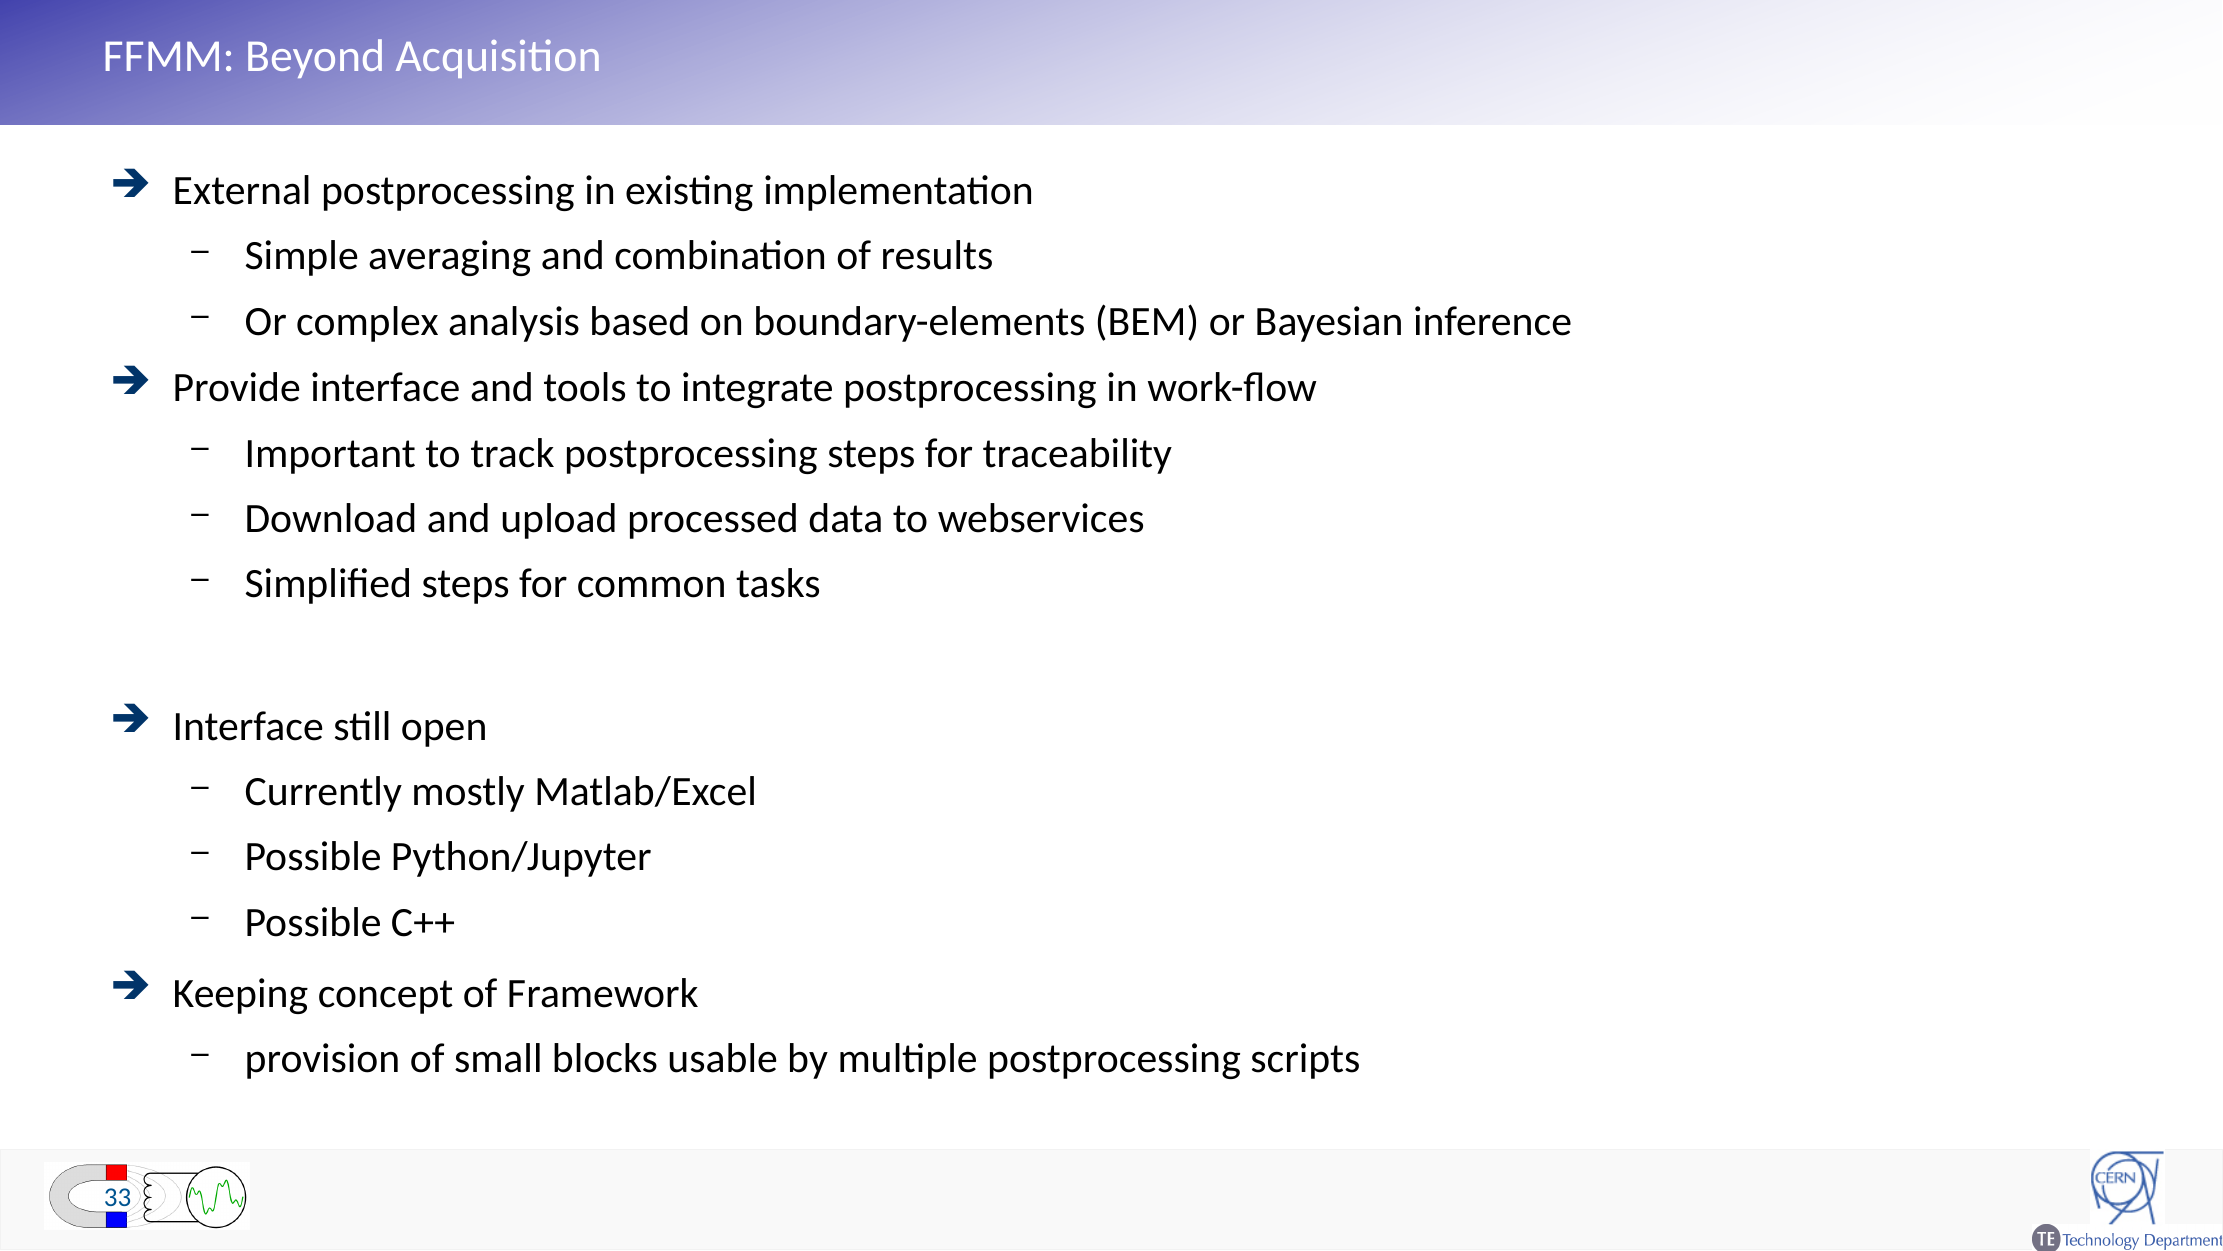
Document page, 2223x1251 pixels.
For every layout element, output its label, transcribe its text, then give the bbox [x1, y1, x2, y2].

picture [44, 1162, 250, 1230]
picture [2032, 1149, 2223, 1251]
title FFMM: Beyond Acquisition [94, 0, 1642, 107]
list External postprocessing in existing implementation Simple averaging and combination of results Or complex analysis based on boundary-elements (BEM) or Bayesian inference Provide interface and tools to integrate postprocessing in work-flow Important to track postprocessing steps for traceability Download and upload processed data to webservices Simplified steps for common tasks Interface still open Currently mostly Matlab/Excel Possible Python/Jupyter Possible C++ Keeping concept of Framework provision of small blocks usable by multiple postprocessing scripts [94, 175, 2112, 1077]
